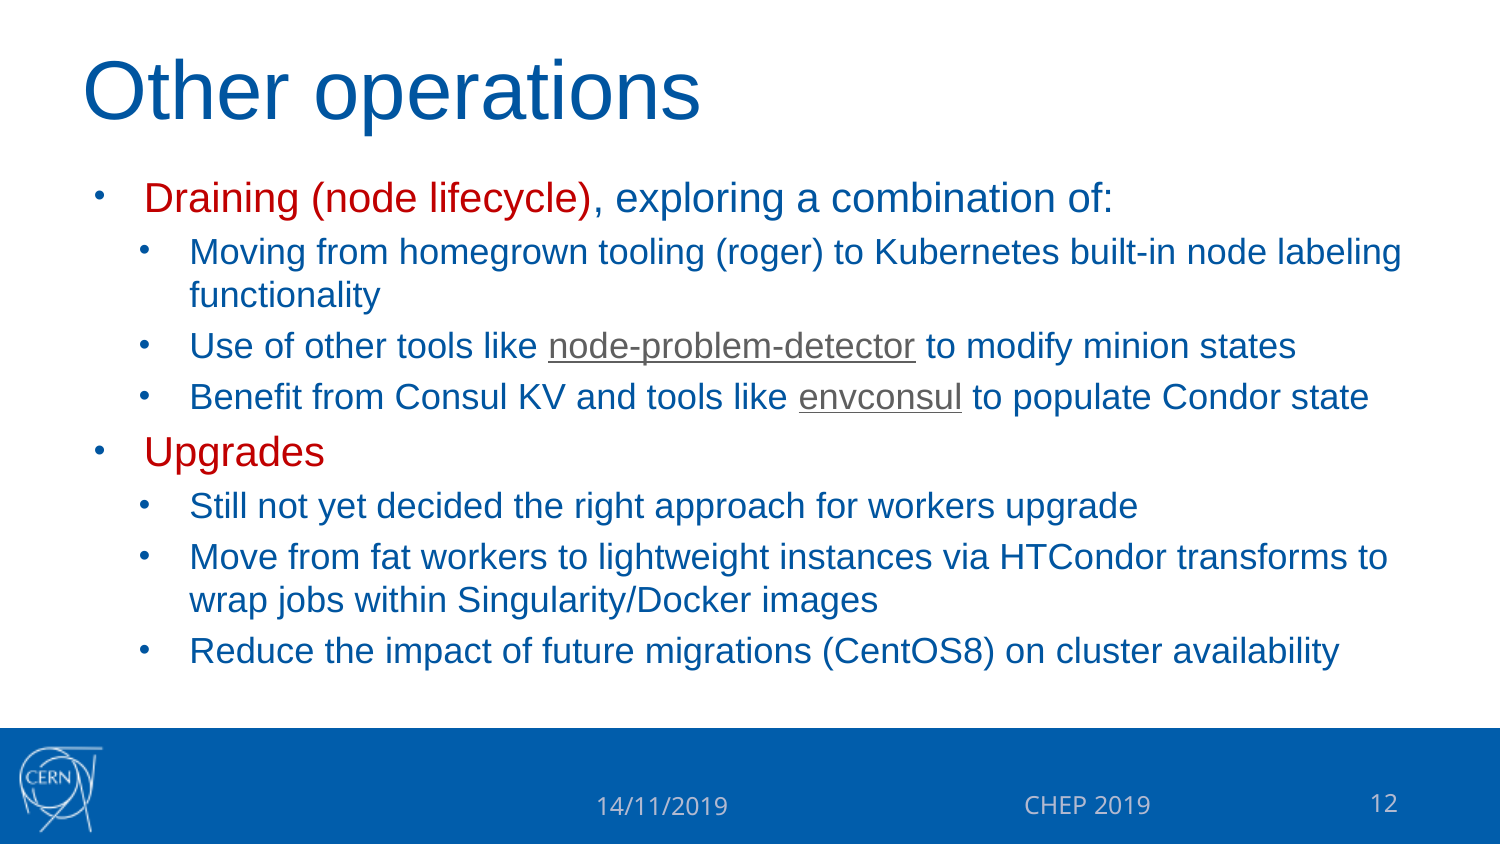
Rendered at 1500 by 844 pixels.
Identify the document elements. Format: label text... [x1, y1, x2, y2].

title Other operations [75, 28, 1425, 145]
footer CHEP 2019 [850, 782, 1326, 827]
list Draining (node lifecycle), exploring a combination of: Moving from homegrown tooling (roger) to Kubernetes built-in node labeling functionality Use of other tools like node-problem-detector to modify minion states Benefit from Consul KV and tools like envconsul to populate Condor state Upgrades Still not yet decided the right approach for workers upgrade Move from fat workers to lightweight instances via HTCondor transforms to wrap jobs within Singularity/Docker images Reduce the impact of future migrations (CentOS8) on cluster availability [75, 163, 1425, 689]
slide_number 14/11/2019 [487, 782, 838, 828]
slide_number <number> [1342, 782, 1425, 827]
